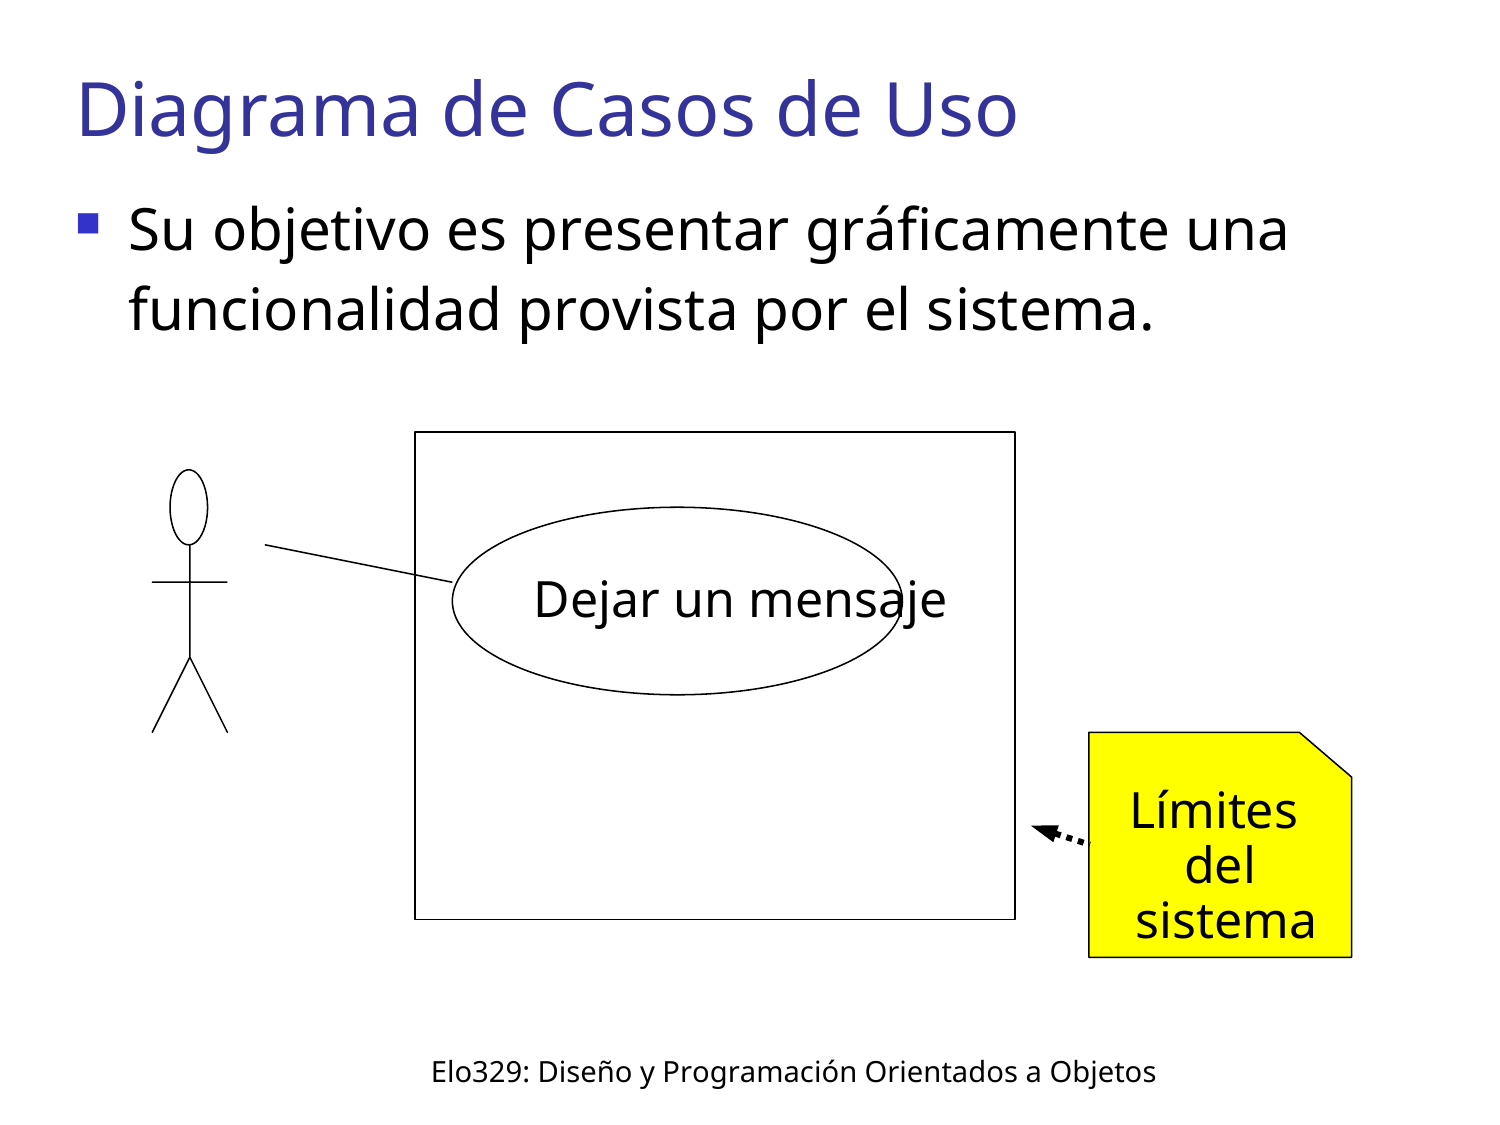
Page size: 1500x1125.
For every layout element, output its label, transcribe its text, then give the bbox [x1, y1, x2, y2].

title Diagrama de Casos de Uso [75, 25, 1449, 188]
text_box Límites del sistema [1088, 732, 1352, 958]
list Su objetivo es presentar gráficamente una funcionalidad provista por el sistema. [75, 187, 1446, 1051]
text_box Dejar un mensaje [452, 507, 903, 695]
